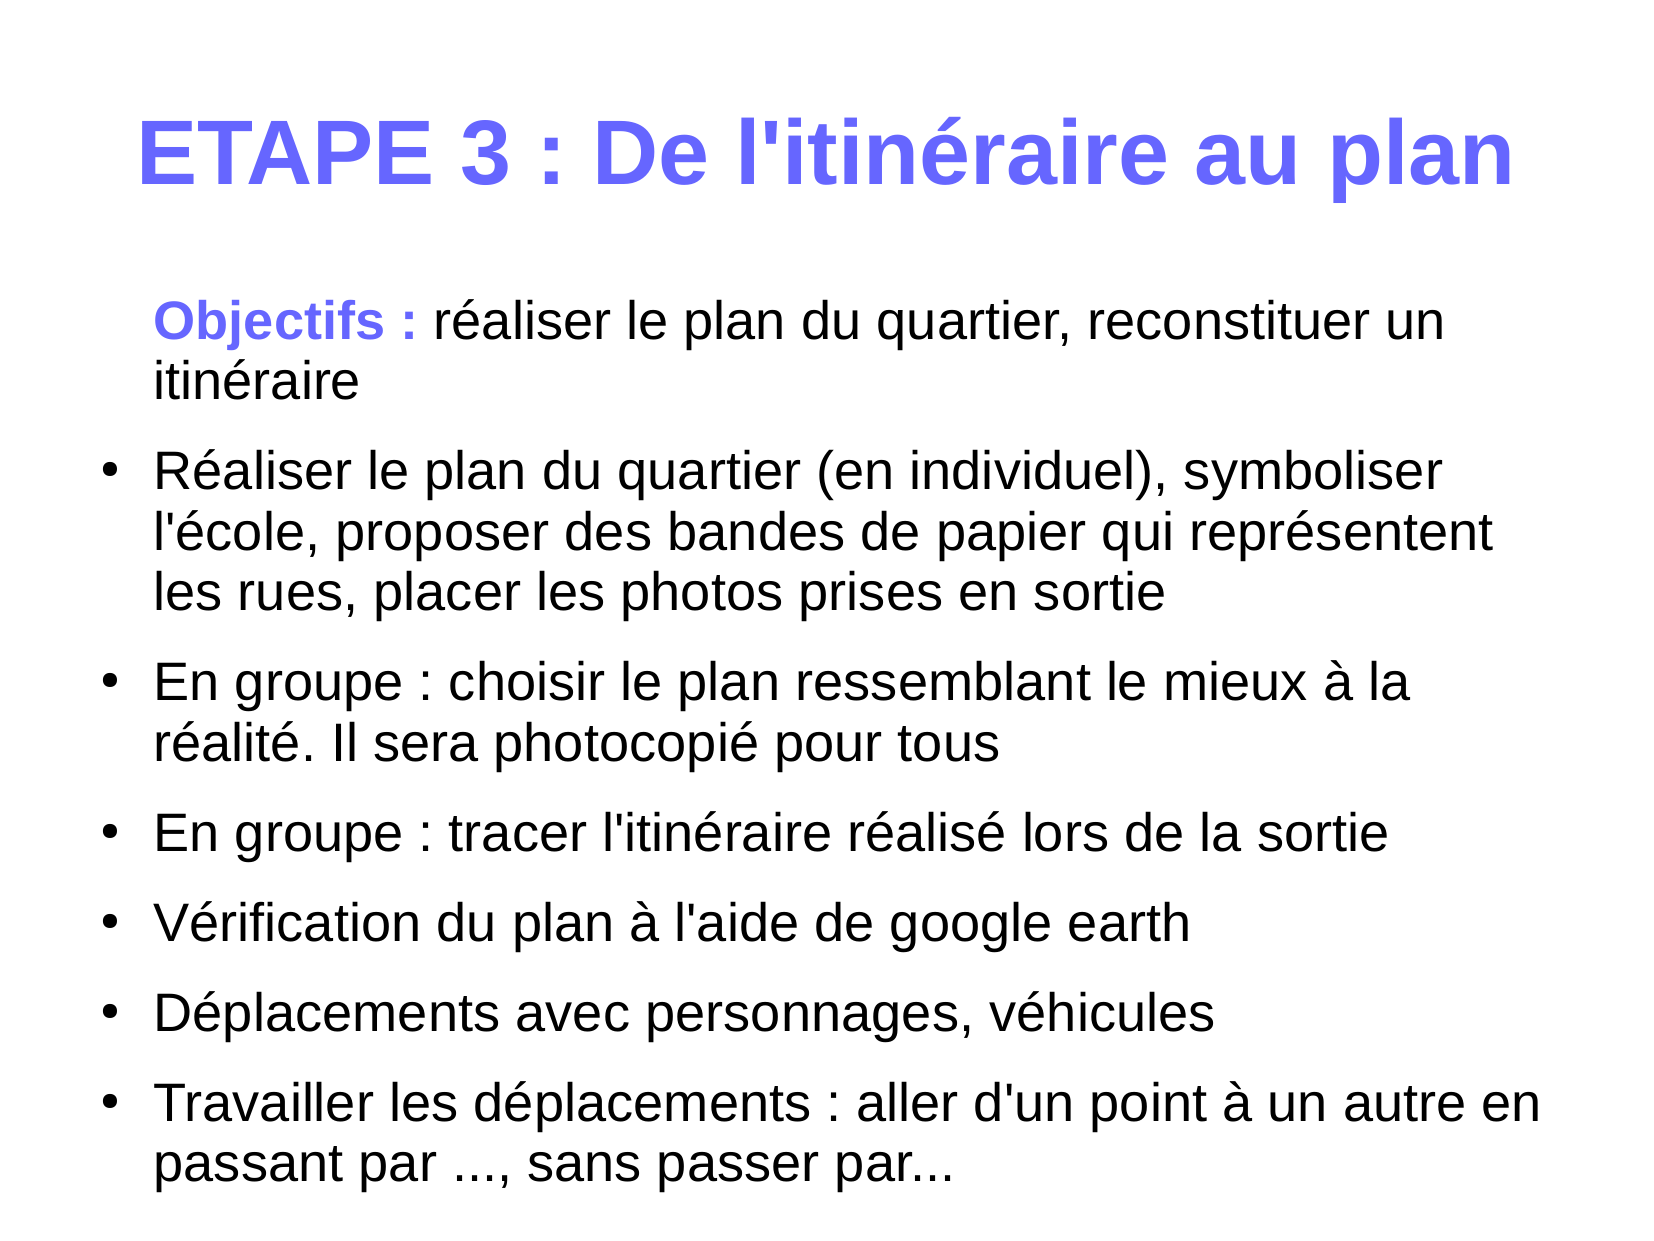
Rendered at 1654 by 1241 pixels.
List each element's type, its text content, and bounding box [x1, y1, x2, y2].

title ETAPE 3 : De l'itinéraire au plan [82, 49, 1571, 257]
list Objectifs : réaliser le plan du quartier, reconstituer un itinéraire Réaliser le plan du quartier (en individuel), symboliser l'école, proposer des bandes de papier qui représentent les rues, placer les photos prises en sortie En groupe : choisir le plan ressemblant le mieux à la réalité. Il sera photocopié pour tous En groupe : tracer l'itinéraire réalisé lors de la sortie Vérification du plan à l'aide de google earth Déplacements avec personnages, véhicules Travailler les déplacements : aller d'un point à un autre en passant par ..., sans passer par... [82, 290, 1571, 1196]
